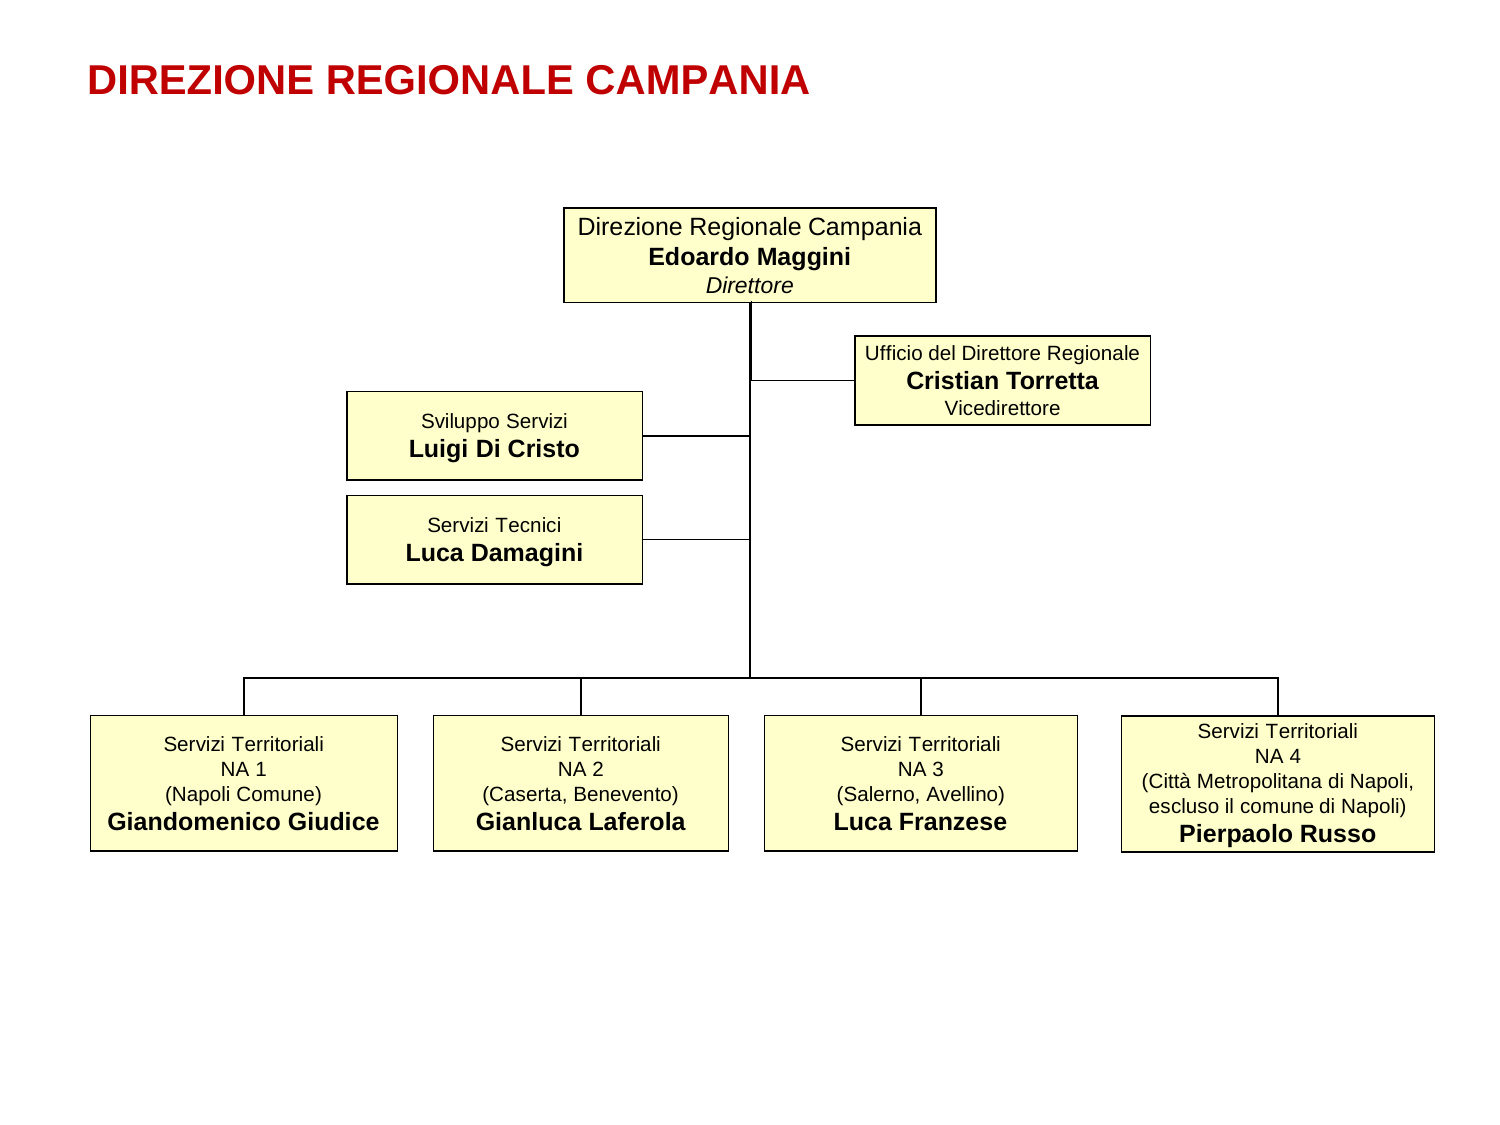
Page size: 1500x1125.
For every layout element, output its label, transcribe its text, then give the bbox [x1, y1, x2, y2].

text_box DIREZIONE REGIONALE CAMPANIA [72, 45, 1424, 128]
picture [89, 203, 1436, 864]
